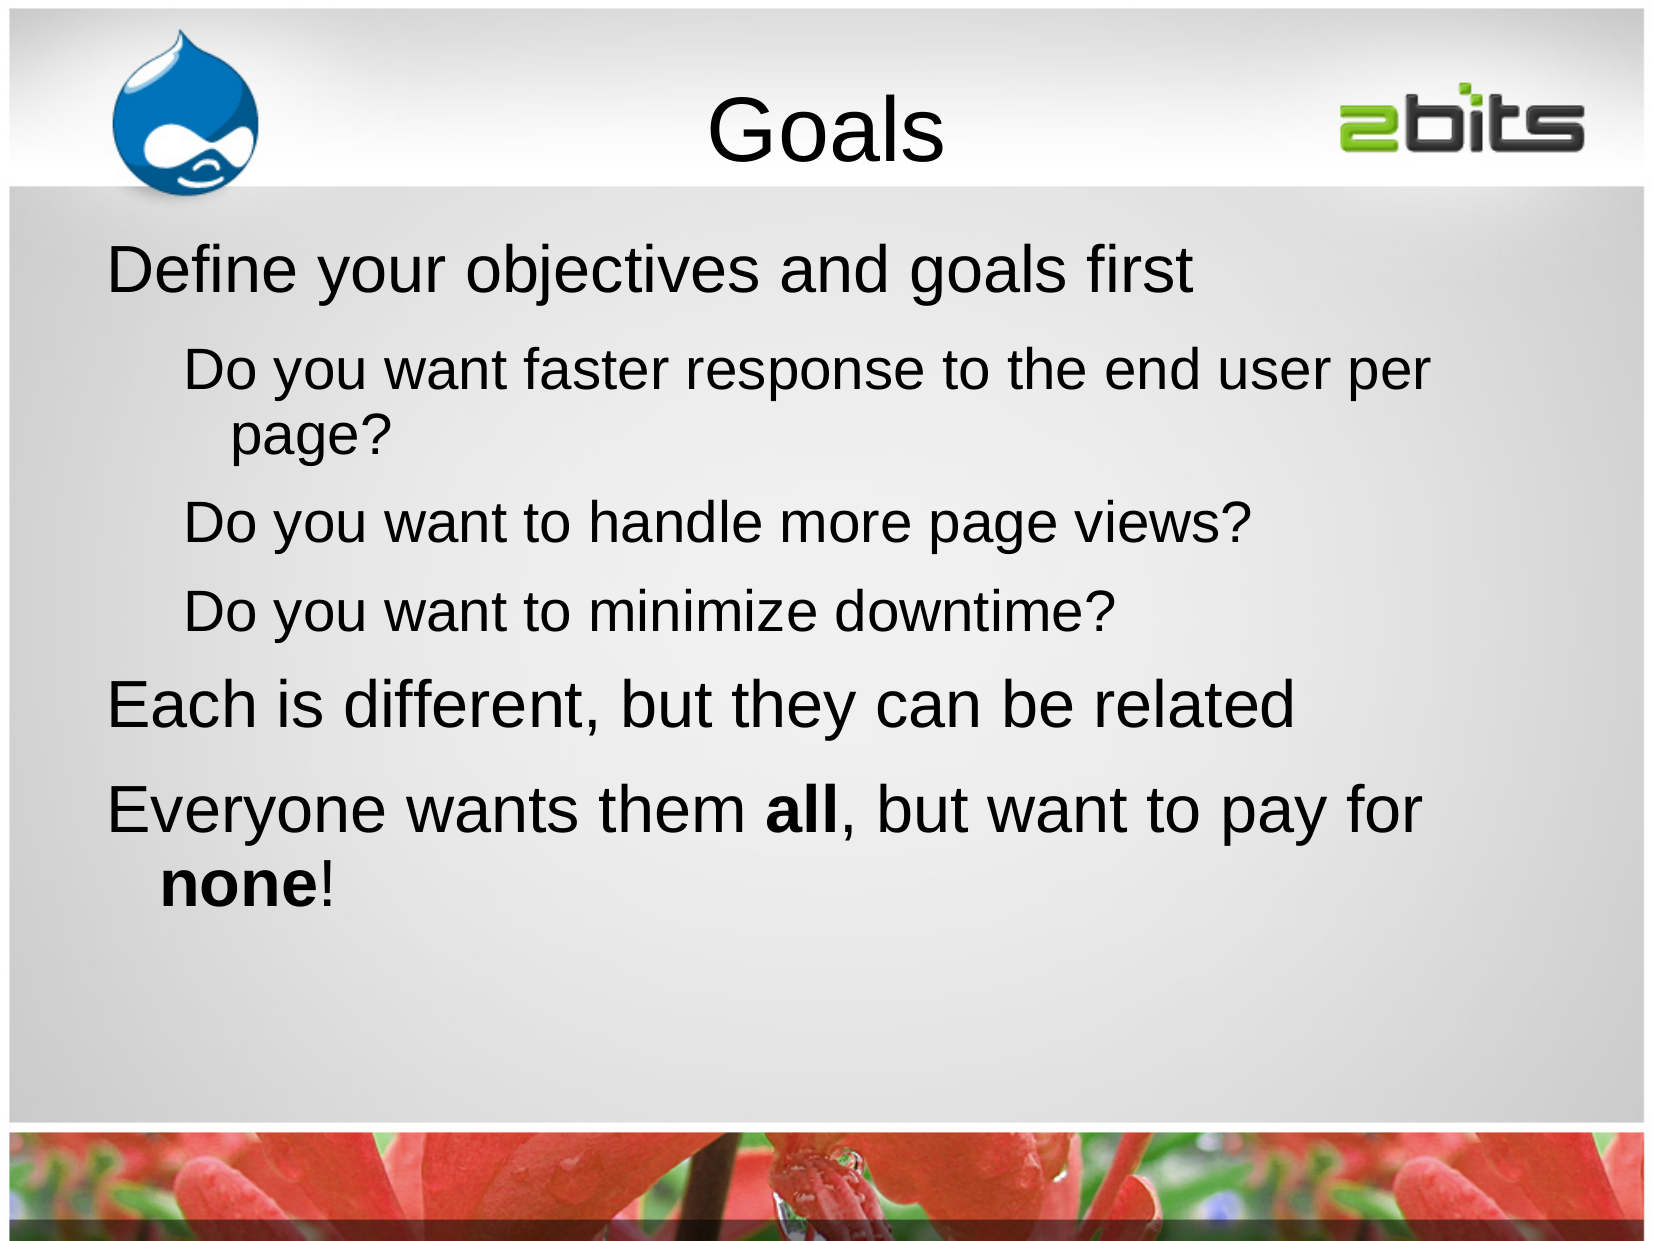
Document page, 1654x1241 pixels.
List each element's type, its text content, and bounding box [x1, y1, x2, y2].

title Goals [82, 25, 1571, 233]
picture [0, 0, 1654, 1241]
list Define your objectives and goals first Do you want faster response to the end user per page? Do you want to handle more page views? Do you want to minimize downtime? Each is different, but they can be related Everyone wants them all, but want to pay for none! [88, 232, 1577, 1109]
